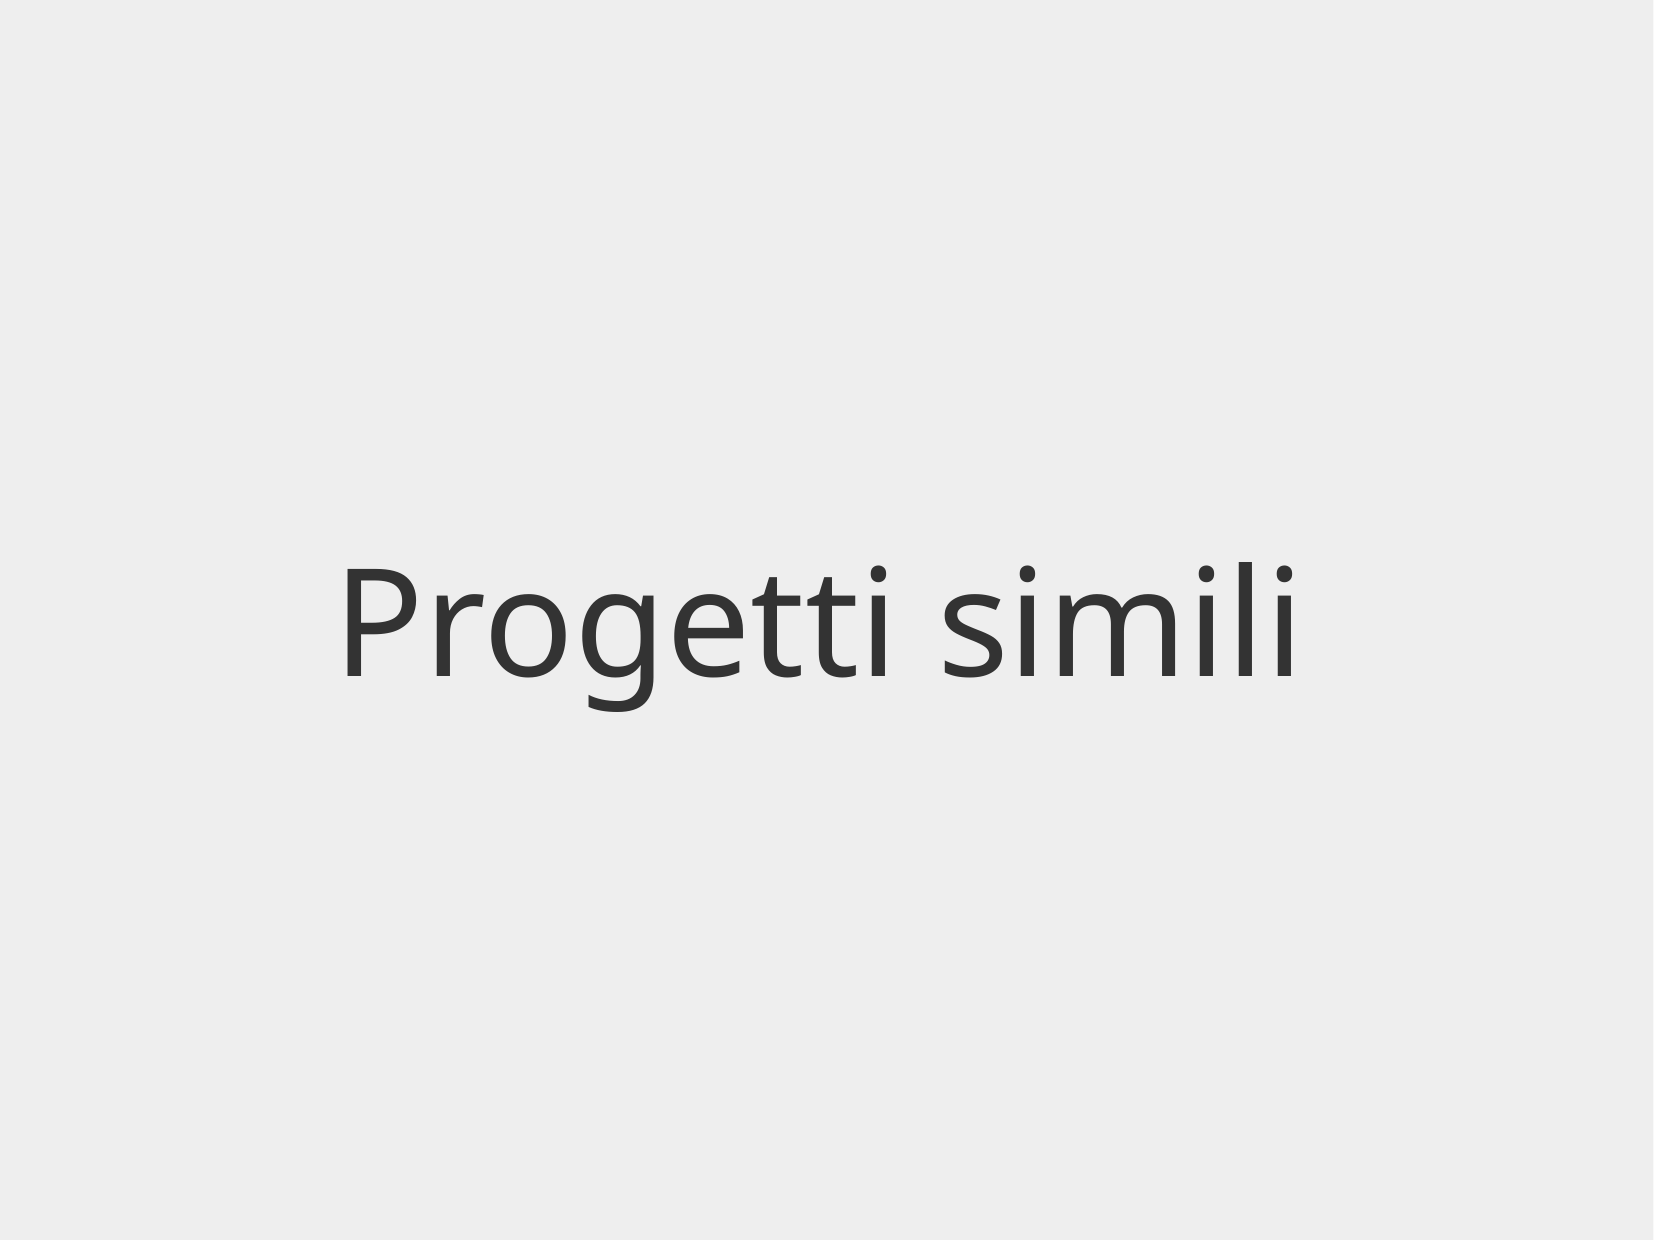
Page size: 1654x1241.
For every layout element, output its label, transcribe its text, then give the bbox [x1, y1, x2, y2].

title Progetti simili [74, 524, 1564, 713]
